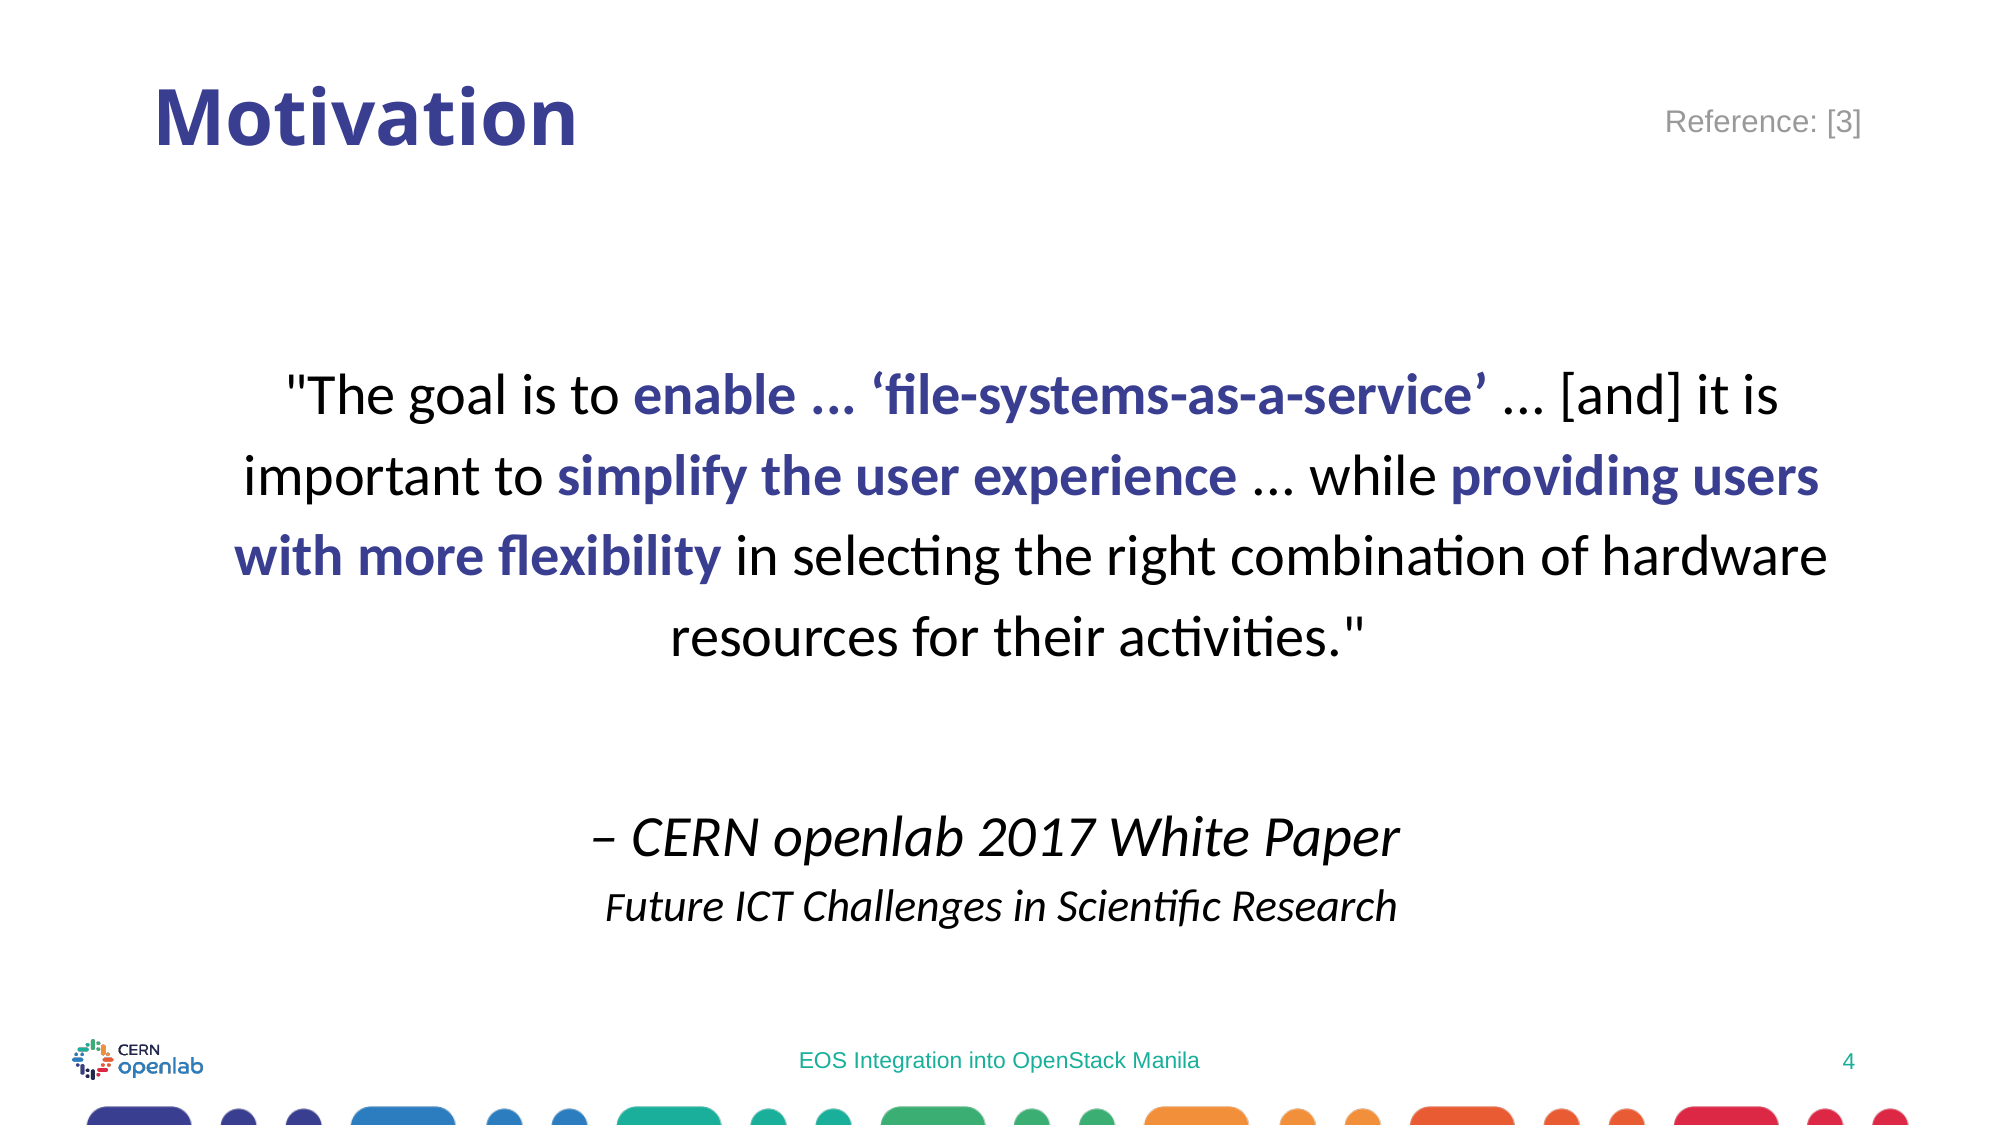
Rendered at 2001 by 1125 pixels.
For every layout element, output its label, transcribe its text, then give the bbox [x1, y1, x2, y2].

text_box – CERN openlab 2017 White Paper Future ICT Challenges in Scientific Research [104, 779, 1828, 885]
text_box Motivation [137, 59, 1863, 169]
text_box "The goal is to enable ... ‘file-systems-as-a-service’ ... [and] it is important to simplify the user experience ... while providing users with more flexibility in selecting the right combination of hardware resources for their activities." [134, 249, 1858, 864]
picture [72, 1039, 203, 1080]
text_box EOS Integration into OpenStack Manila [661, 1029, 1337, 1089]
text_box Reference: [3] [1650, 97, 2000, 196]
